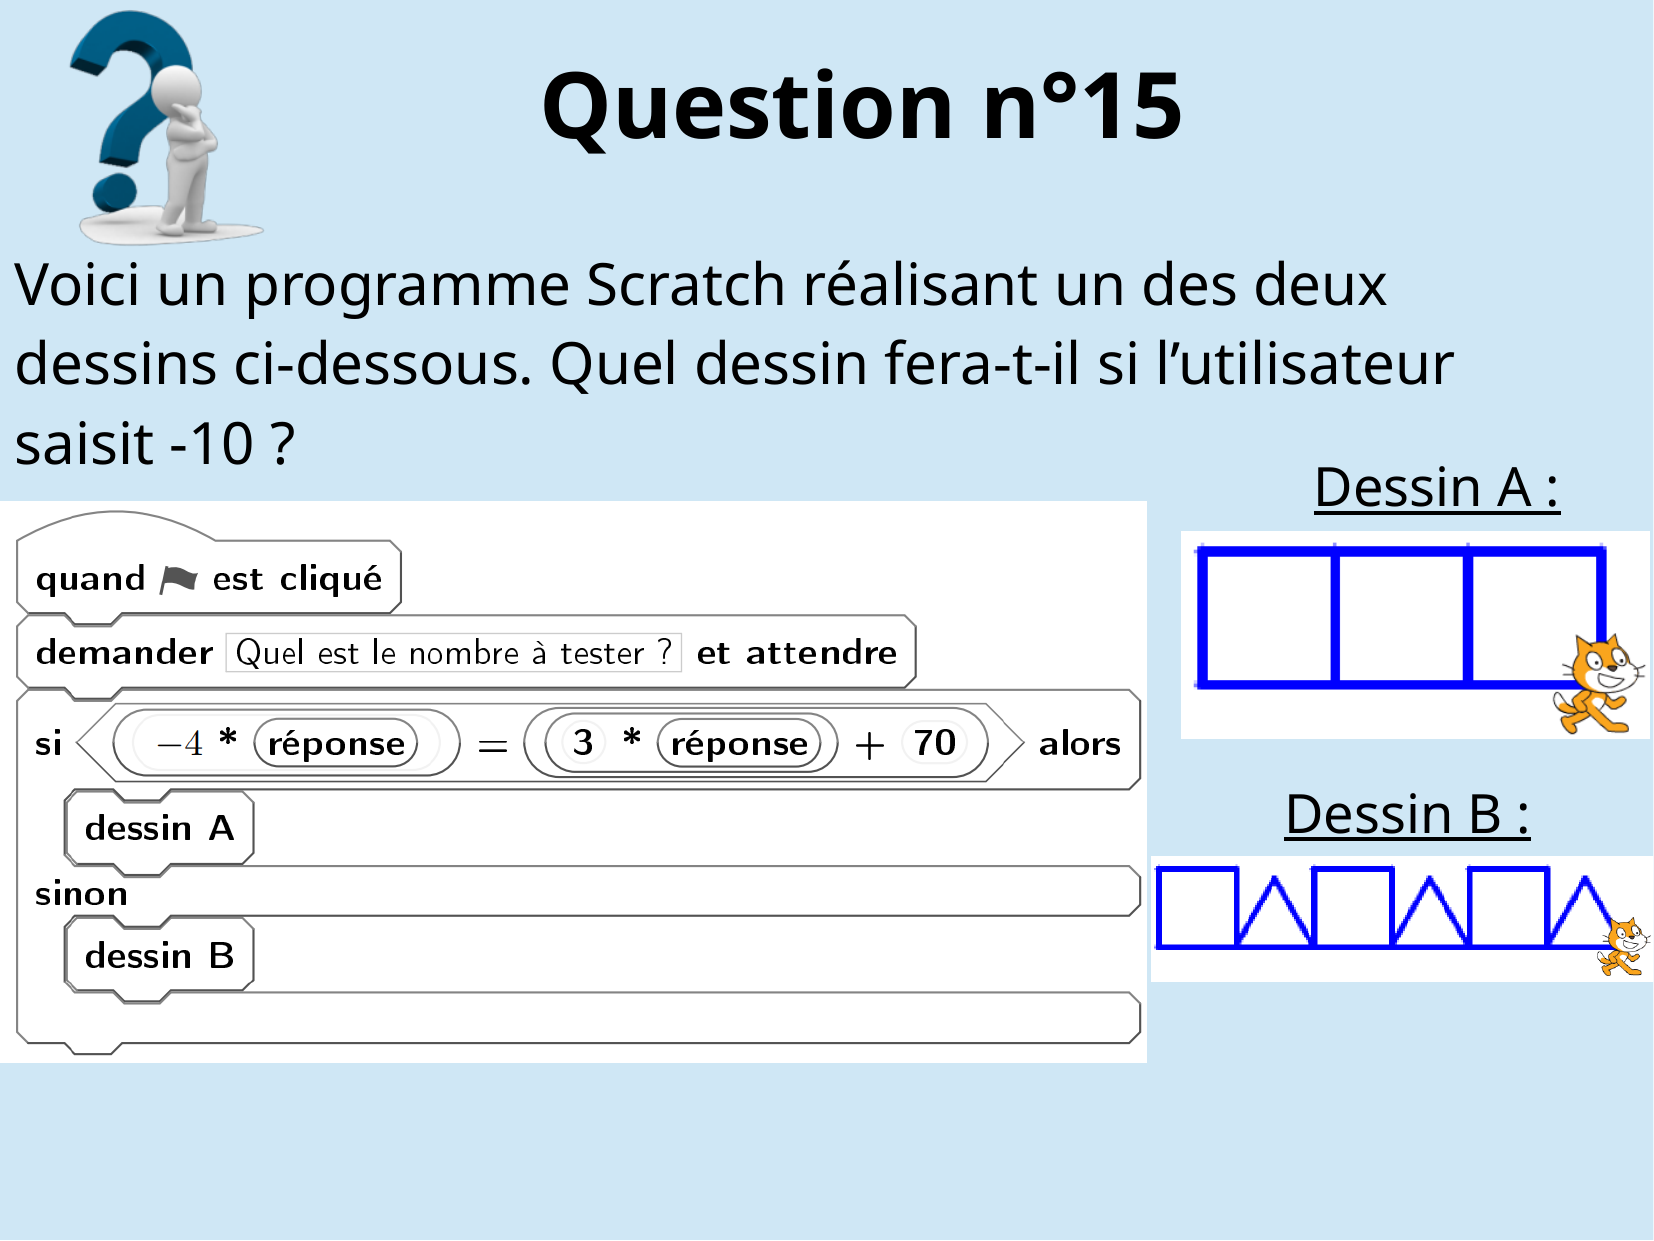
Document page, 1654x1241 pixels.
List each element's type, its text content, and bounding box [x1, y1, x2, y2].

picture [1151, 856, 1654, 982]
text_box Dessin A : [1299, 441, 1595, 531]
picture [1181, 531, 1650, 739]
picture [59, 0, 266, 236]
text_box Dessin B : [1269, 767, 1565, 856]
text_box Voici un programme Scratch réalisant un des deux dessins ci-dessous. Quel dessin fera-t-il si l’utilisateur saisit -10 ? [0, 236, 1595, 495]
picture [0, 501, 1147, 1063]
title Question n°15 [266, 0, 1607, 208]
